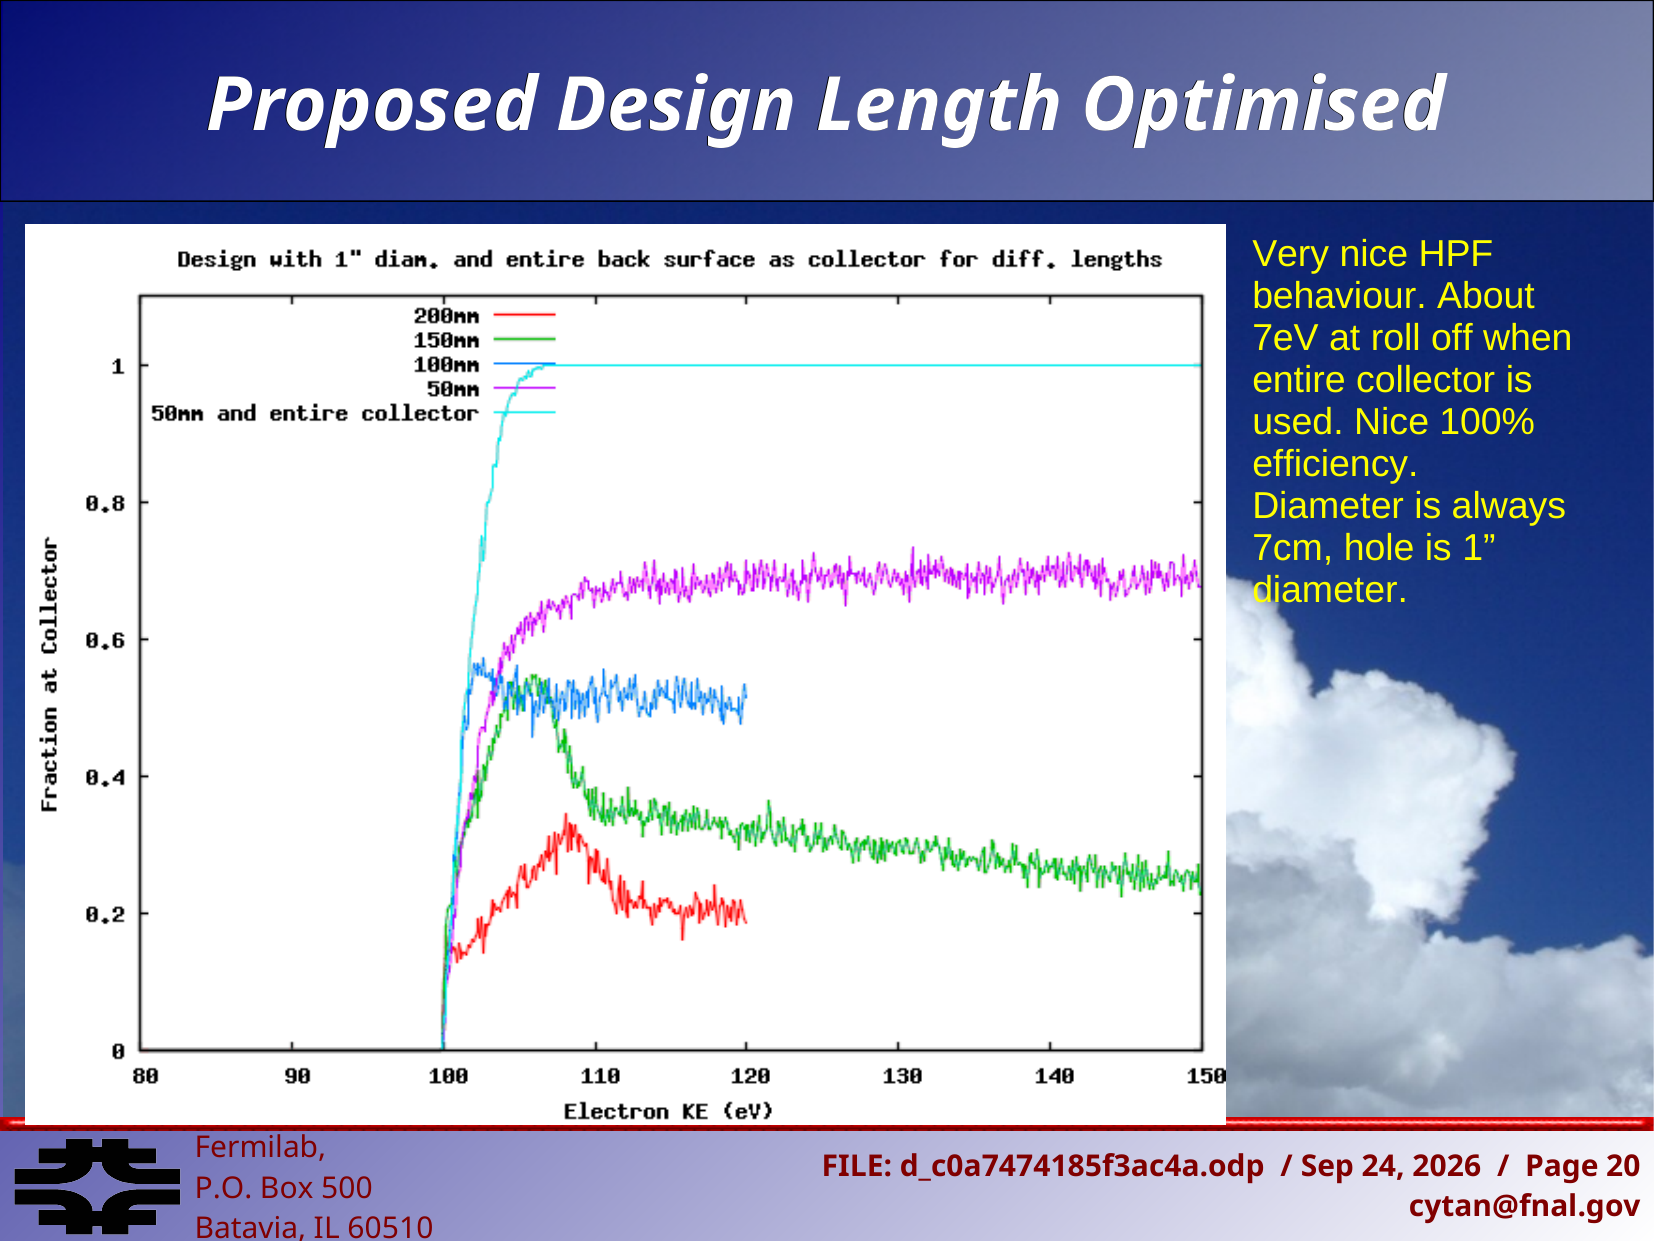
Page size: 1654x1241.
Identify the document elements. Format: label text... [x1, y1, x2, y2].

text_box Very nice HPF behaviour. About 7eV at roll off when entire collector is used. Nice 100% efficiency. Diameter is always 7cm, hole is 1” diameter. [1237, 225, 1613, 618]
title Proposed Design Length Optimised [0, 7, 1654, 197]
picture [10, 1137, 184, 1236]
picture [3, 1, 1653, 7]
picture [0, 202, 1654, 1131]
picture [3, 197, 1653, 201]
